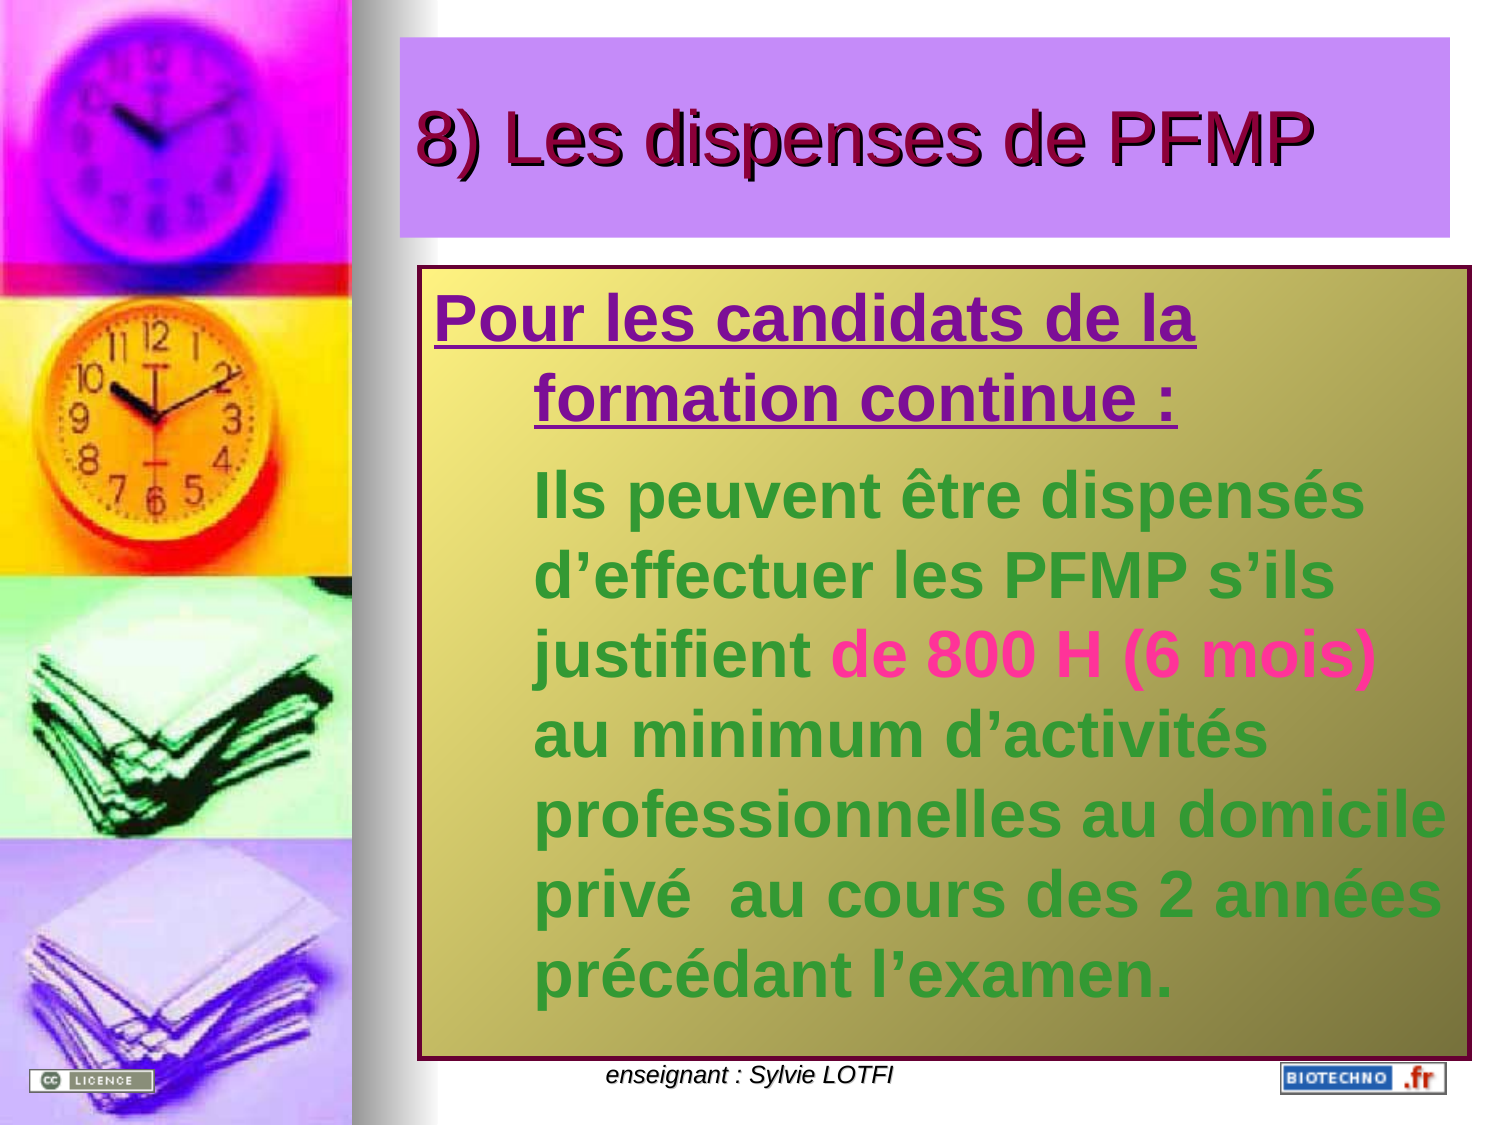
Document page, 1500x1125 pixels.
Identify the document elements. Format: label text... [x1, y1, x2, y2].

list [399, 262, 913, 1001]
title 8) Les dispenses de PFMP [399, 37, 1450, 238]
text_box Pour les candidats de la formation continue : Ils peuvent être dispensés d’effectuer les PFMP s’ils justifient de 800 H (6 mois) au minimum d’activités professionnelles au domicile privé au cours des 2 années précédant l’examen. [419, 267, 1470, 1059]
picture [0, 0, 352, 1125]
picture [1280, 1062, 1447, 1095]
